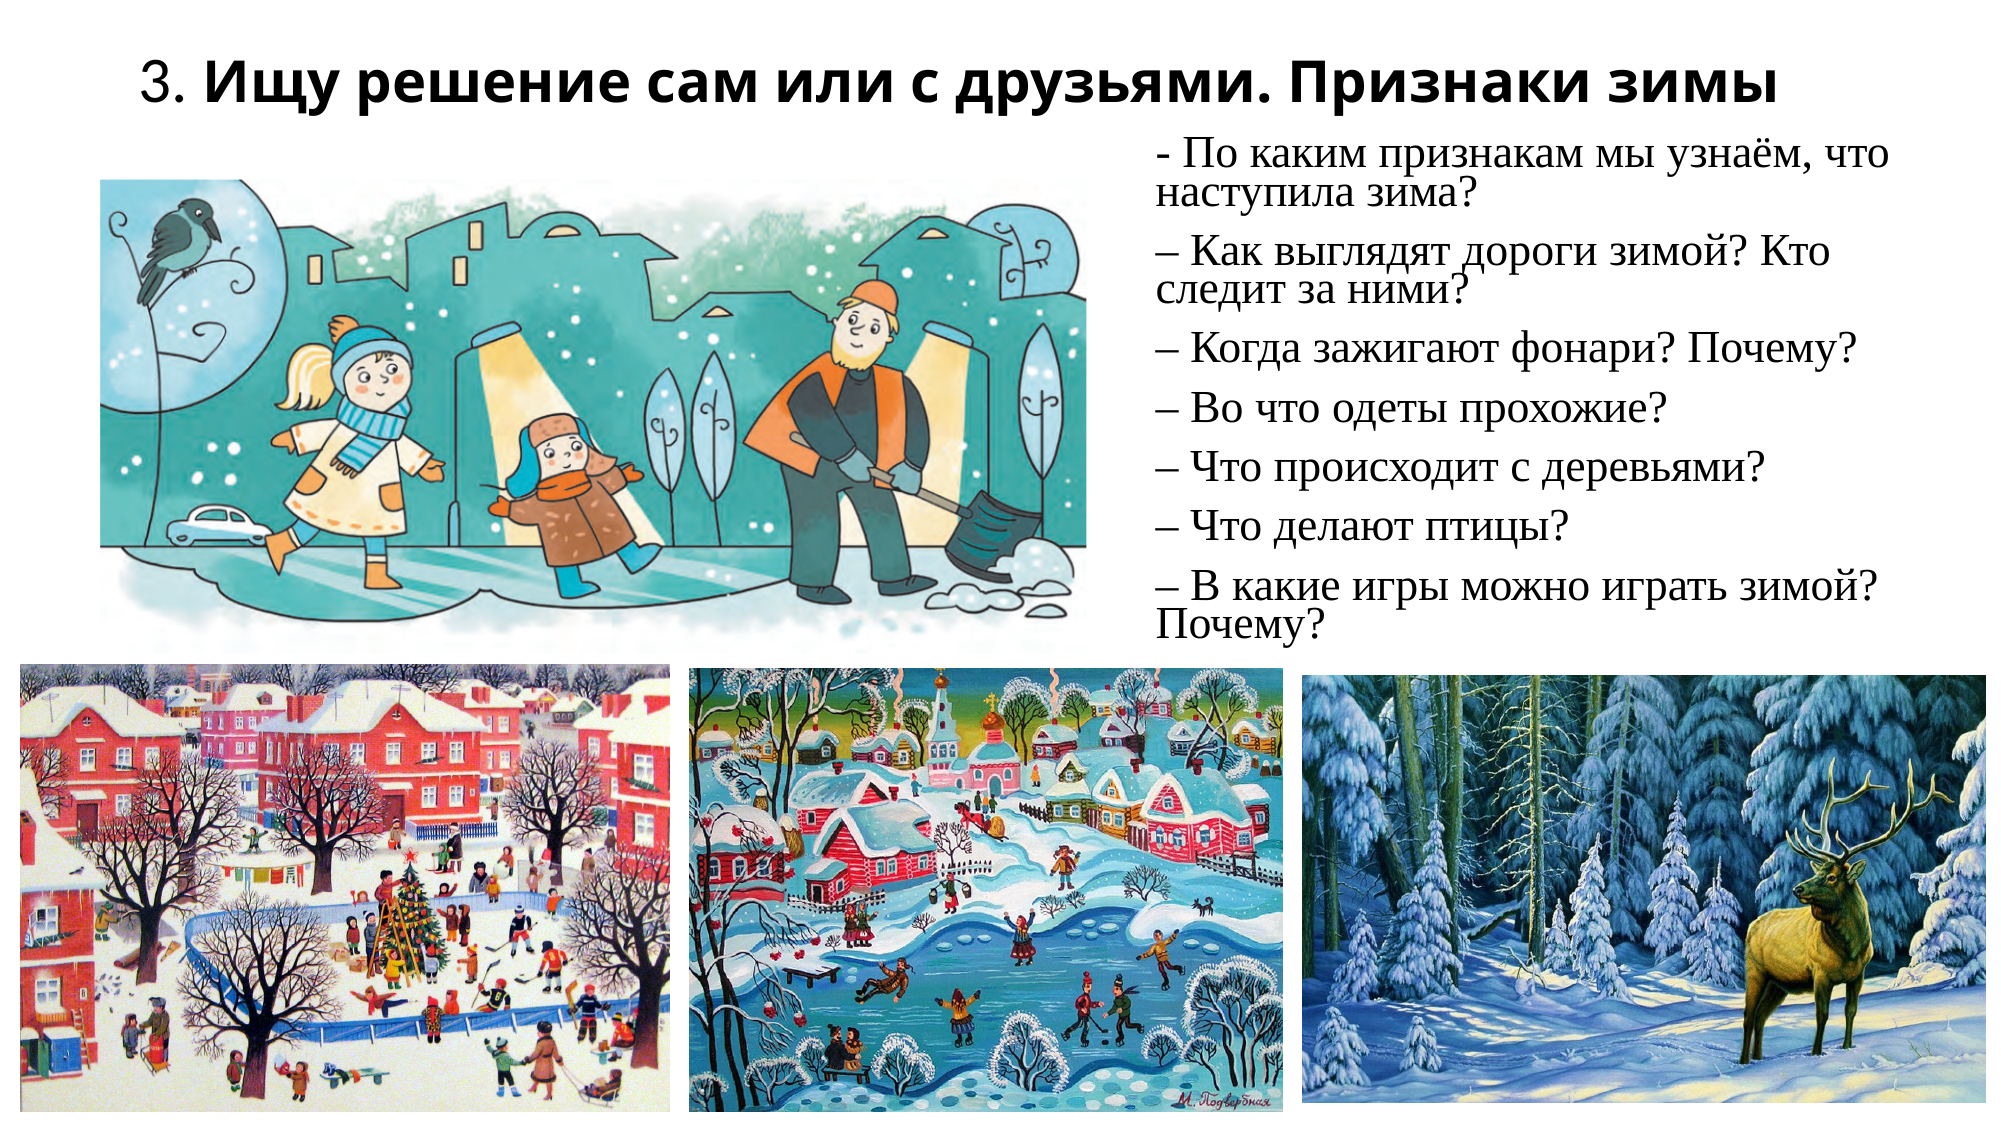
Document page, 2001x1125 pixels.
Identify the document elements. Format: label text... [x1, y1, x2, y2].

picture [20, 164, 1102, 1112]
picture [689, 668, 1283, 1112]
picture [1302, 675, 1986, 1103]
list - По каким признакам мы узнаём, что наступила зима? – Как выглядят дороги зимой? Кто следит за ними? – Когда зажигают фонари? Почему? – Во что одеты прохожие? – Что происходит с деревьями? – Что делают птицы? – В какие игры можно играть зимой? Почему? [1140, 129, 1966, 660]
title 3. Ищу решение сам или с друзьями. Признаки зимы [123, 38, 1849, 125]
